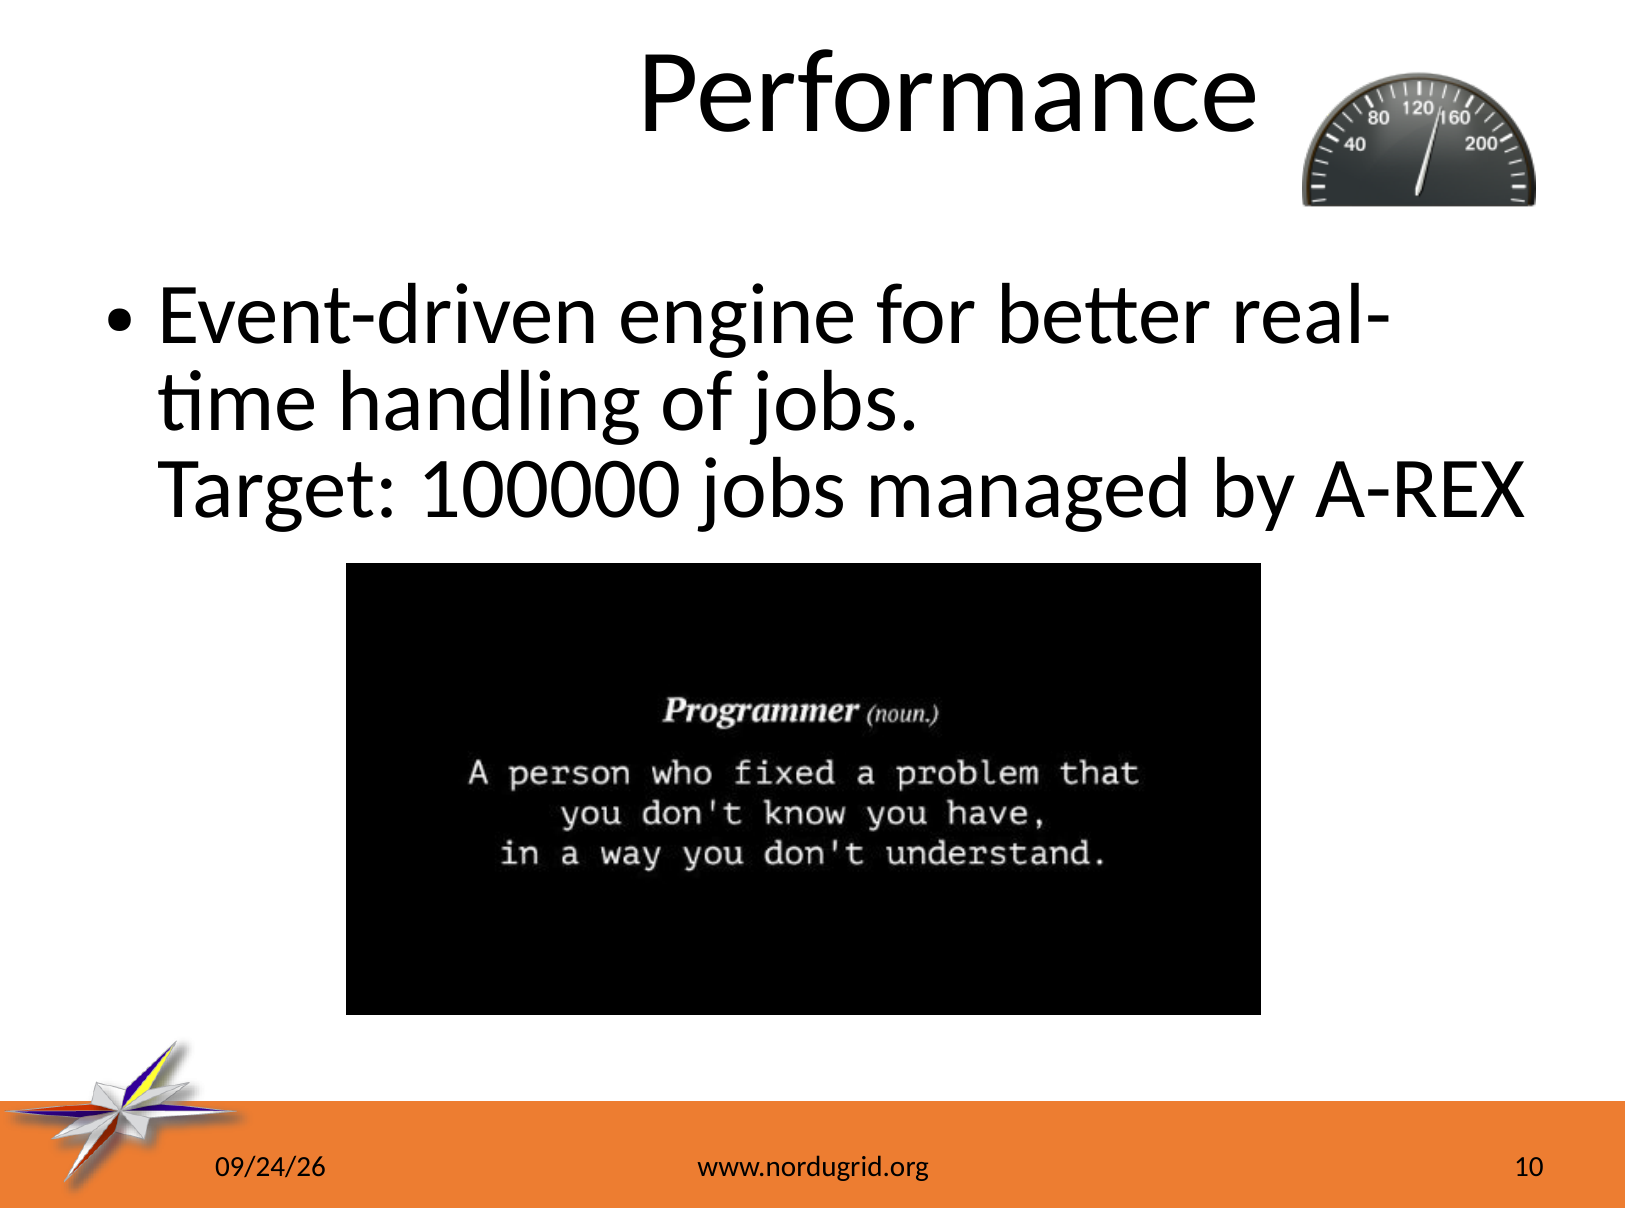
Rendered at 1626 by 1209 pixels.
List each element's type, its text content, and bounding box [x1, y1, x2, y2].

picture [1302, 63, 1536, 222]
picture [0, 1032, 258, 1203]
list Event-driven engine for better real-time handling of jobs. Target: 100000 jobs managed by A-REX [86, 279, 1536, 980]
picture [346, 563, 1261, 1015]
title Performance [351, 12, 1547, 191]
